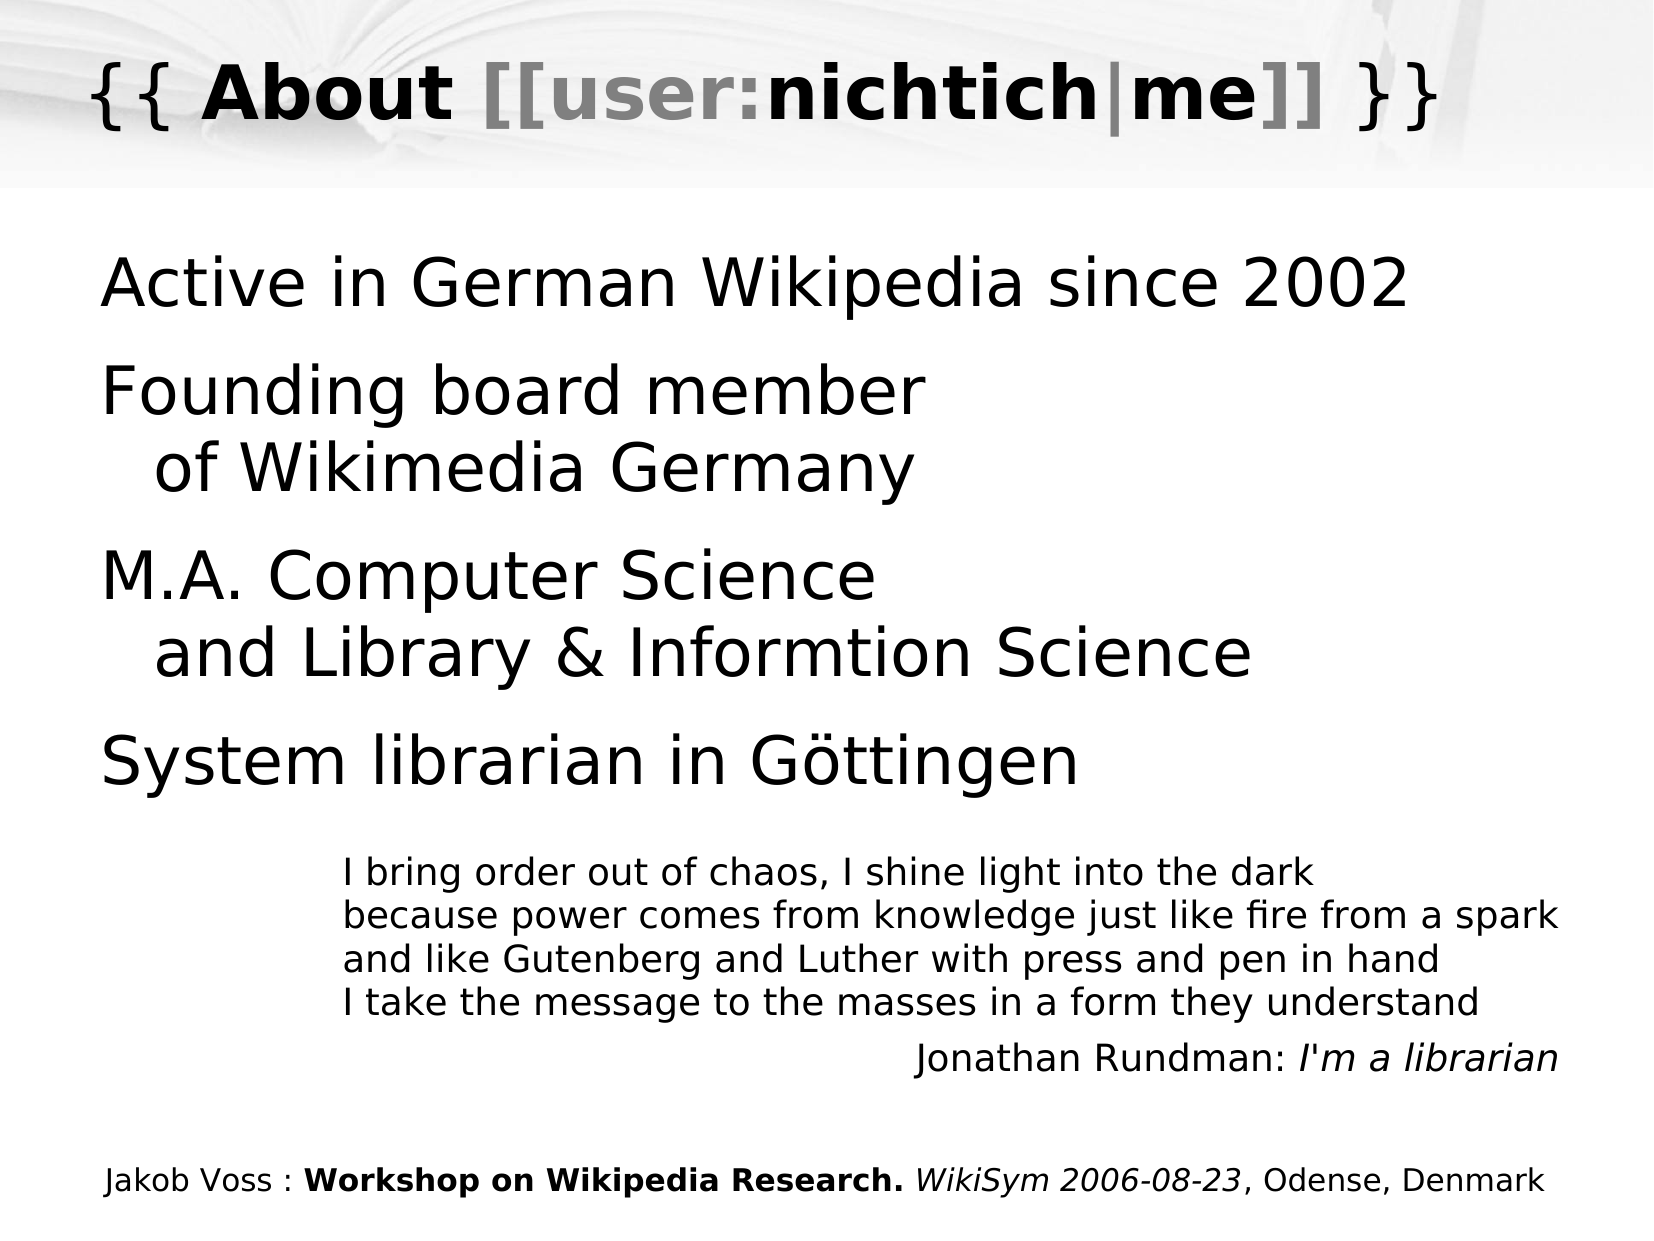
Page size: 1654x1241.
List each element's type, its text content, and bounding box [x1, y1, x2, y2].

list Active in German Wikipedia since 2002 Founding board member of Wikimedia Germany M.A. Computer Science and Library & Informtion Science System librarian in Göttingen [82, 244, 1571, 801]
title {{ About [[user:nichtich|me]] }} [82, 37, 1571, 151]
text_box I bring order out of chaos, I shine light into the dark because power comes from knowledge just like fire from a spark and like Gutenberg and Luther with press and pen in hand I take the message to the masses in a form they understand Jonathan Rundman: I'm a librarian [327, 843, 1576, 1088]
picture [0, 0, 1654, 188]
